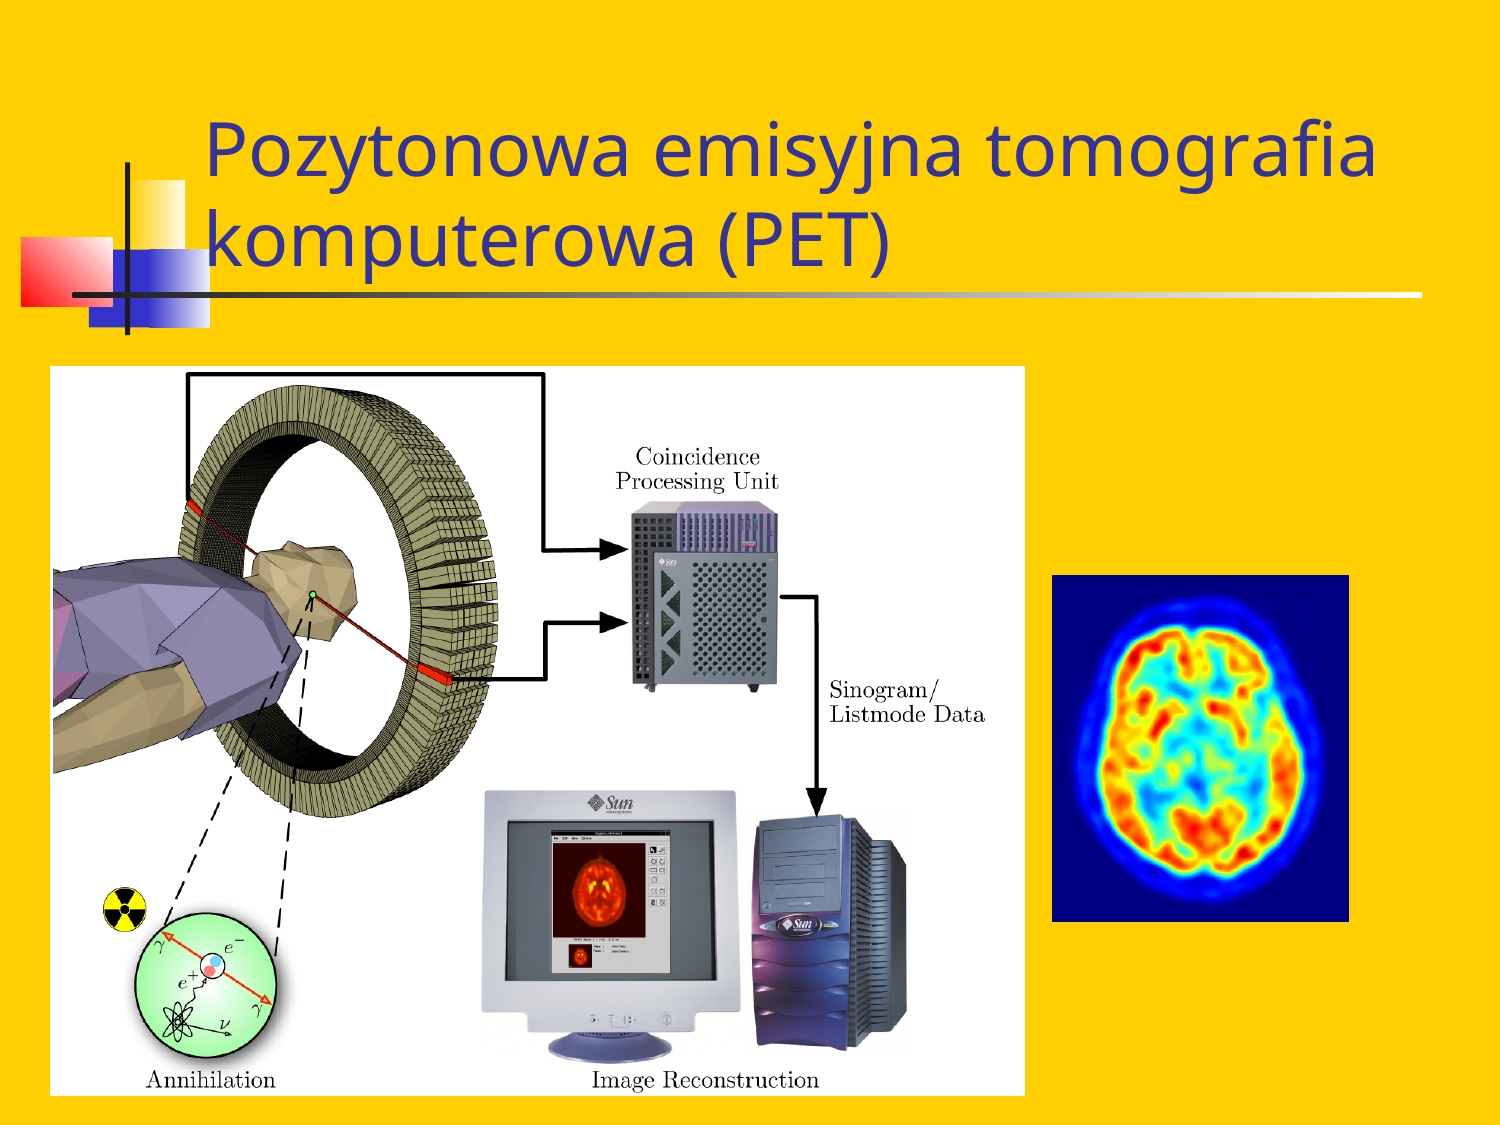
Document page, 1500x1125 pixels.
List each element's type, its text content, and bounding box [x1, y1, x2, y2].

title Pozytonowa emisyjna tomografia komputerowa (PET) [188, 52, 1468, 289]
picture [1052, 575, 1349, 923]
picture [50, 366, 1025, 1096]
